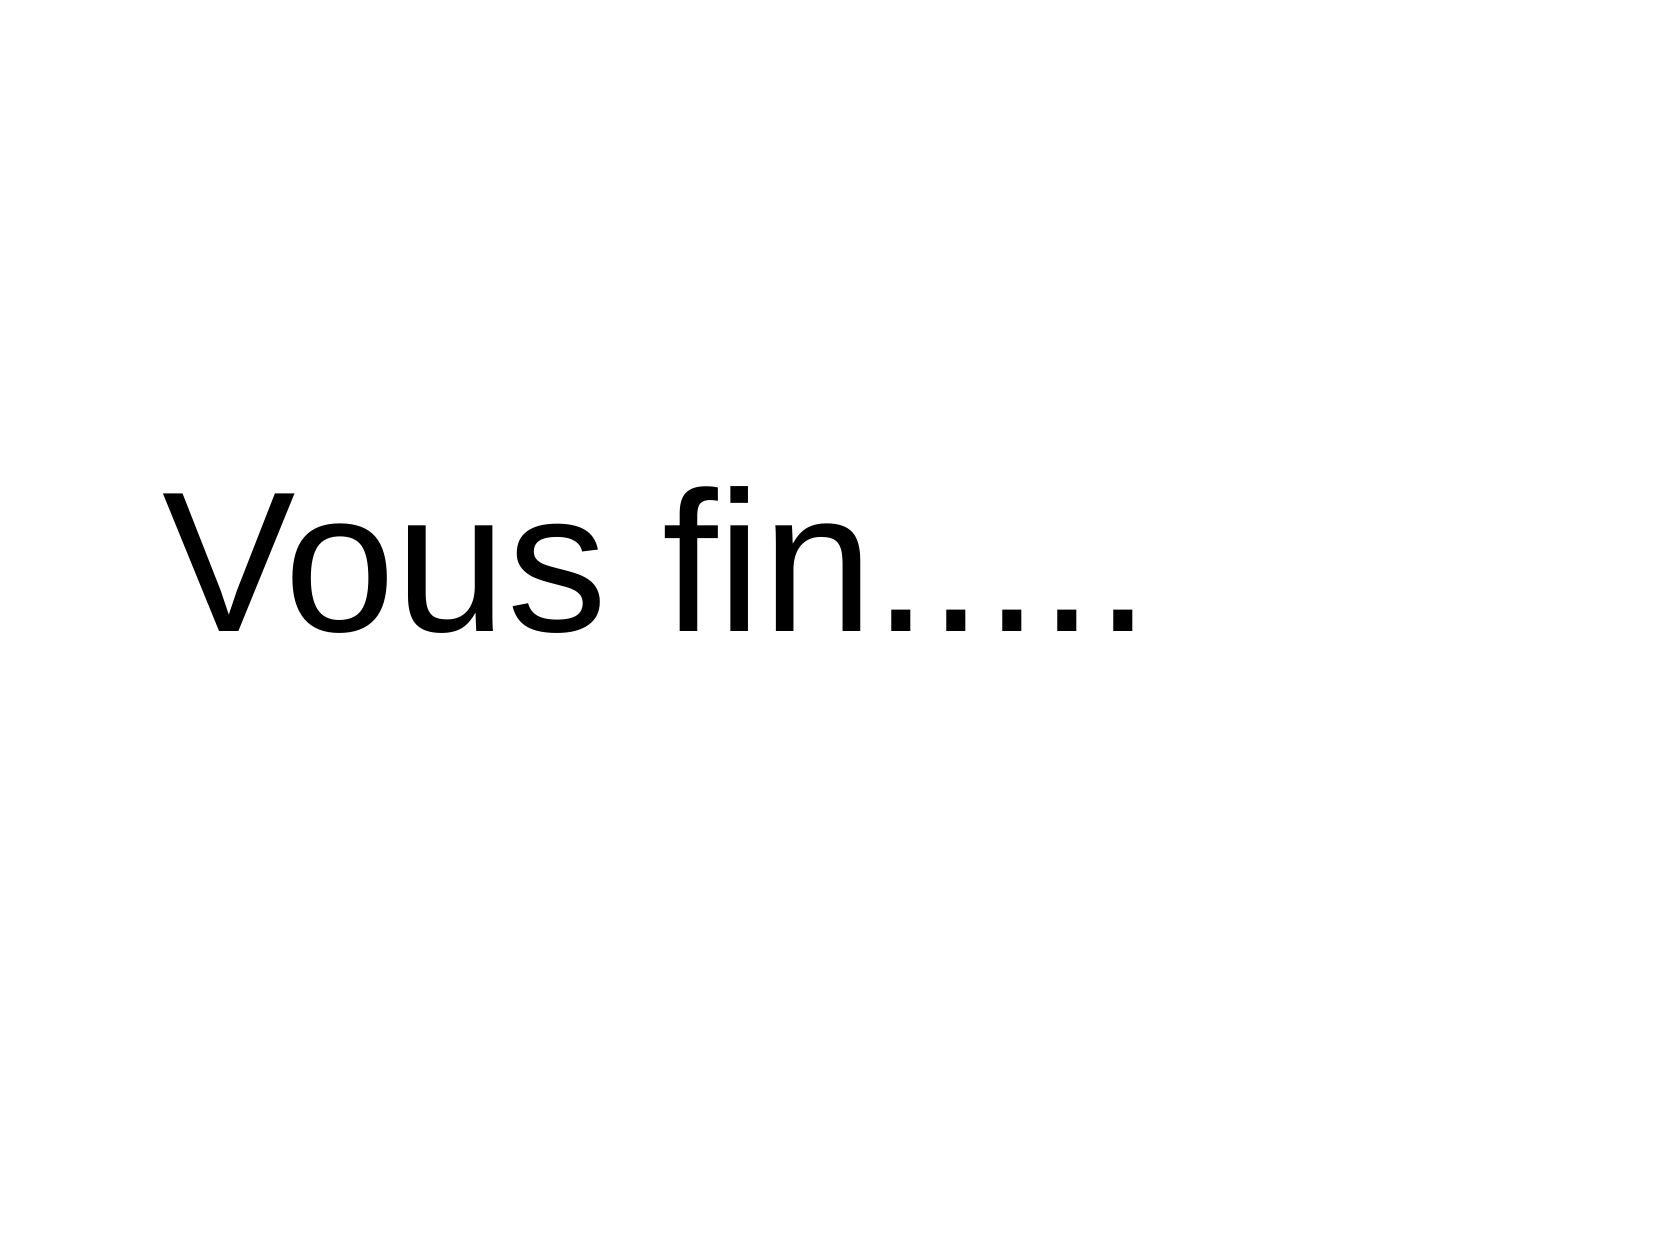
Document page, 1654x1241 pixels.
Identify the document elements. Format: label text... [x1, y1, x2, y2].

text_box Vous fin..... [147, 442, 1418, 682]
